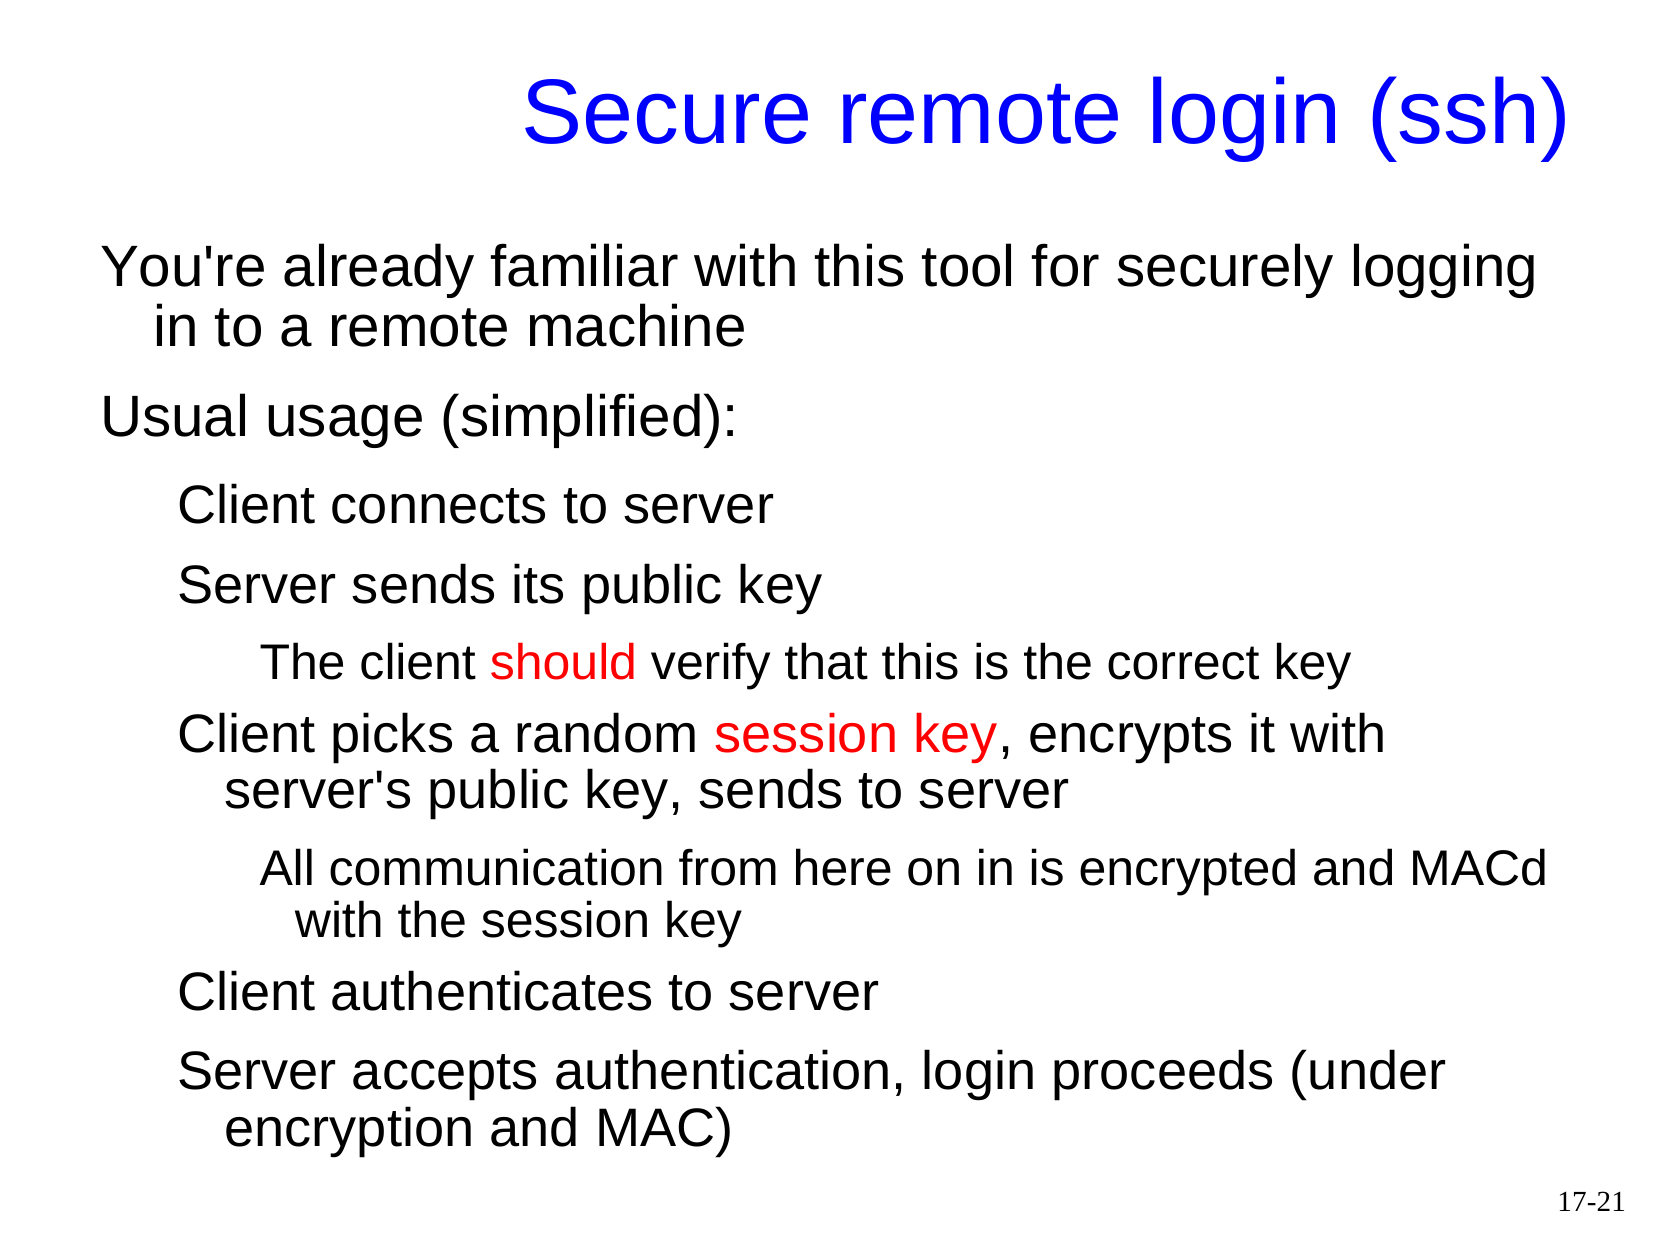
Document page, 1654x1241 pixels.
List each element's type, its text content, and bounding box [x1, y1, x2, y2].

list You're already familiar with this tool for securely logging in to a remote machine Usual usage (simplified): Client connects to server Server sends its public key The client should verify that this is the correct key Client picks a random session key, encrypts it with server's public key, sends to server All communication from here on in is encrypted and MACd with the session key Client authenticates to server Server accepts authentication, login proceeds (under encryption and MAC) [82, 237, 1571, 1163]
title Secure remote login (ssh) [84, 18, 1573, 211]
